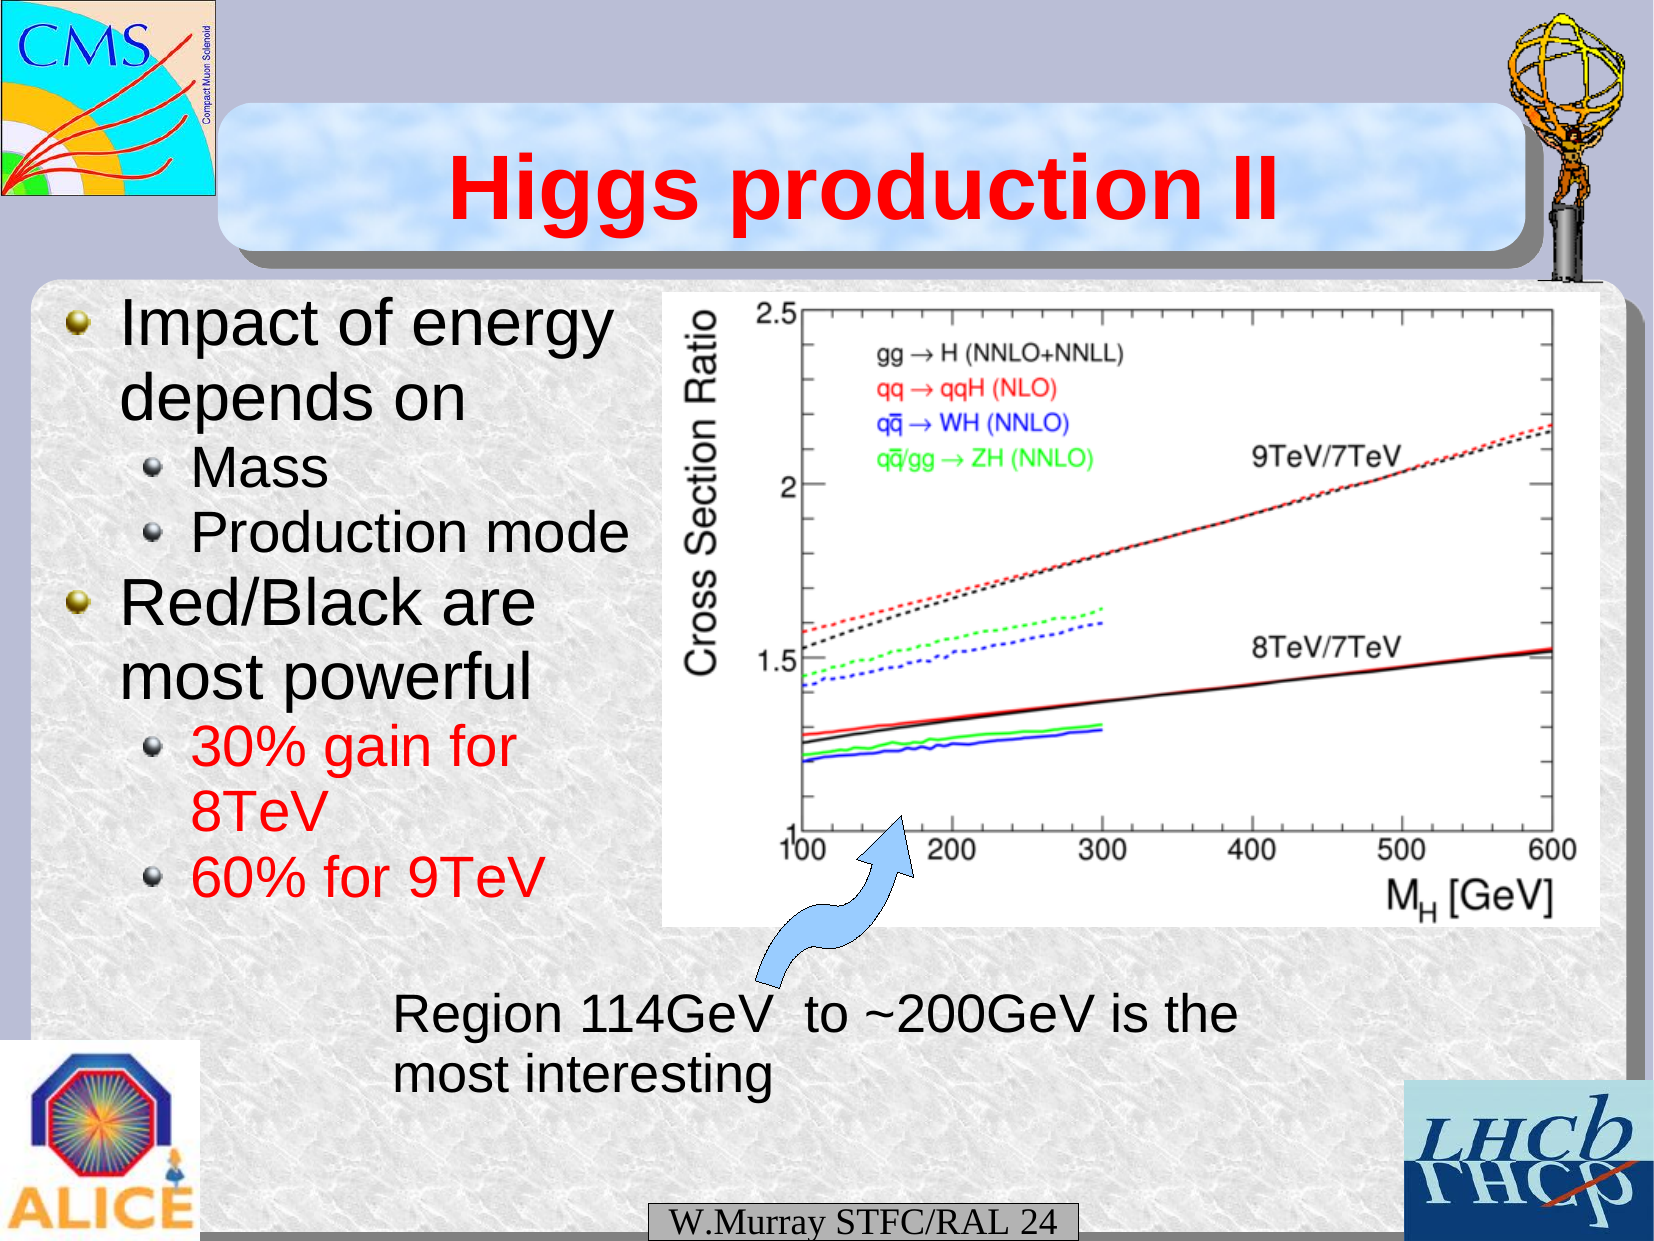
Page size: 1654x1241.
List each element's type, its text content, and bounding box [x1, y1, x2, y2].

text_box [755, 815, 914, 989]
text_box Region 114GeV to ~200GeV is the most interesting [377, 975, 1274, 1130]
picture [0, 0, 216, 196]
list Impact of energy depends on Mass Production mode Red/Black are most powerful 30% gain for 8TeV 60% for 9TeV [48, 285, 650, 953]
picture [0, 0, 1654, 1241]
title Higgs production II [244, 112, 1512, 263]
